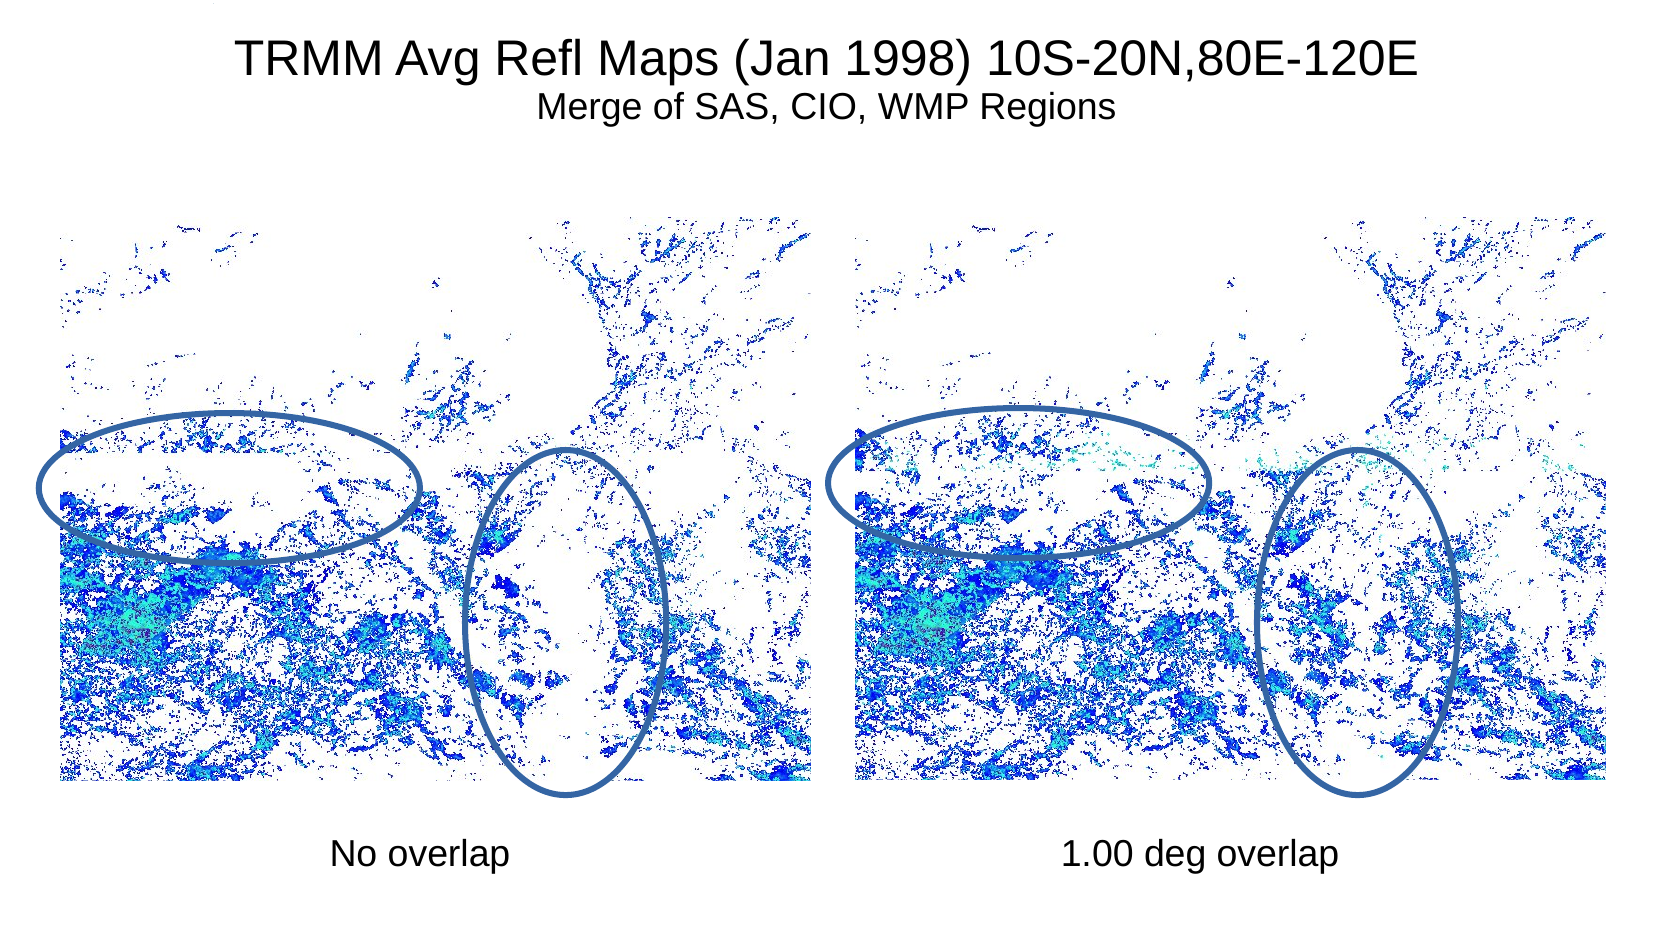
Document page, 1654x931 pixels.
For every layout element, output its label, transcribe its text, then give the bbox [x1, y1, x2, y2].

picture [855, 217, 1606, 781]
picture [60, 417, 416, 560]
text_box No overlap [240, 825, 601, 886]
picture [855, 412, 1206, 555]
title TRMM Avg Refl Maps (Jan 1998) 10S-20N,80E-120E Merge of SAS, CIO, WMP Regions [82, 29, 1571, 128]
text_box 1.00 deg overlap [1020, 825, 1381, 886]
picture [60, 217, 811, 781]
picture [469, 454, 663, 781]
picture [1261, 454, 1455, 781]
